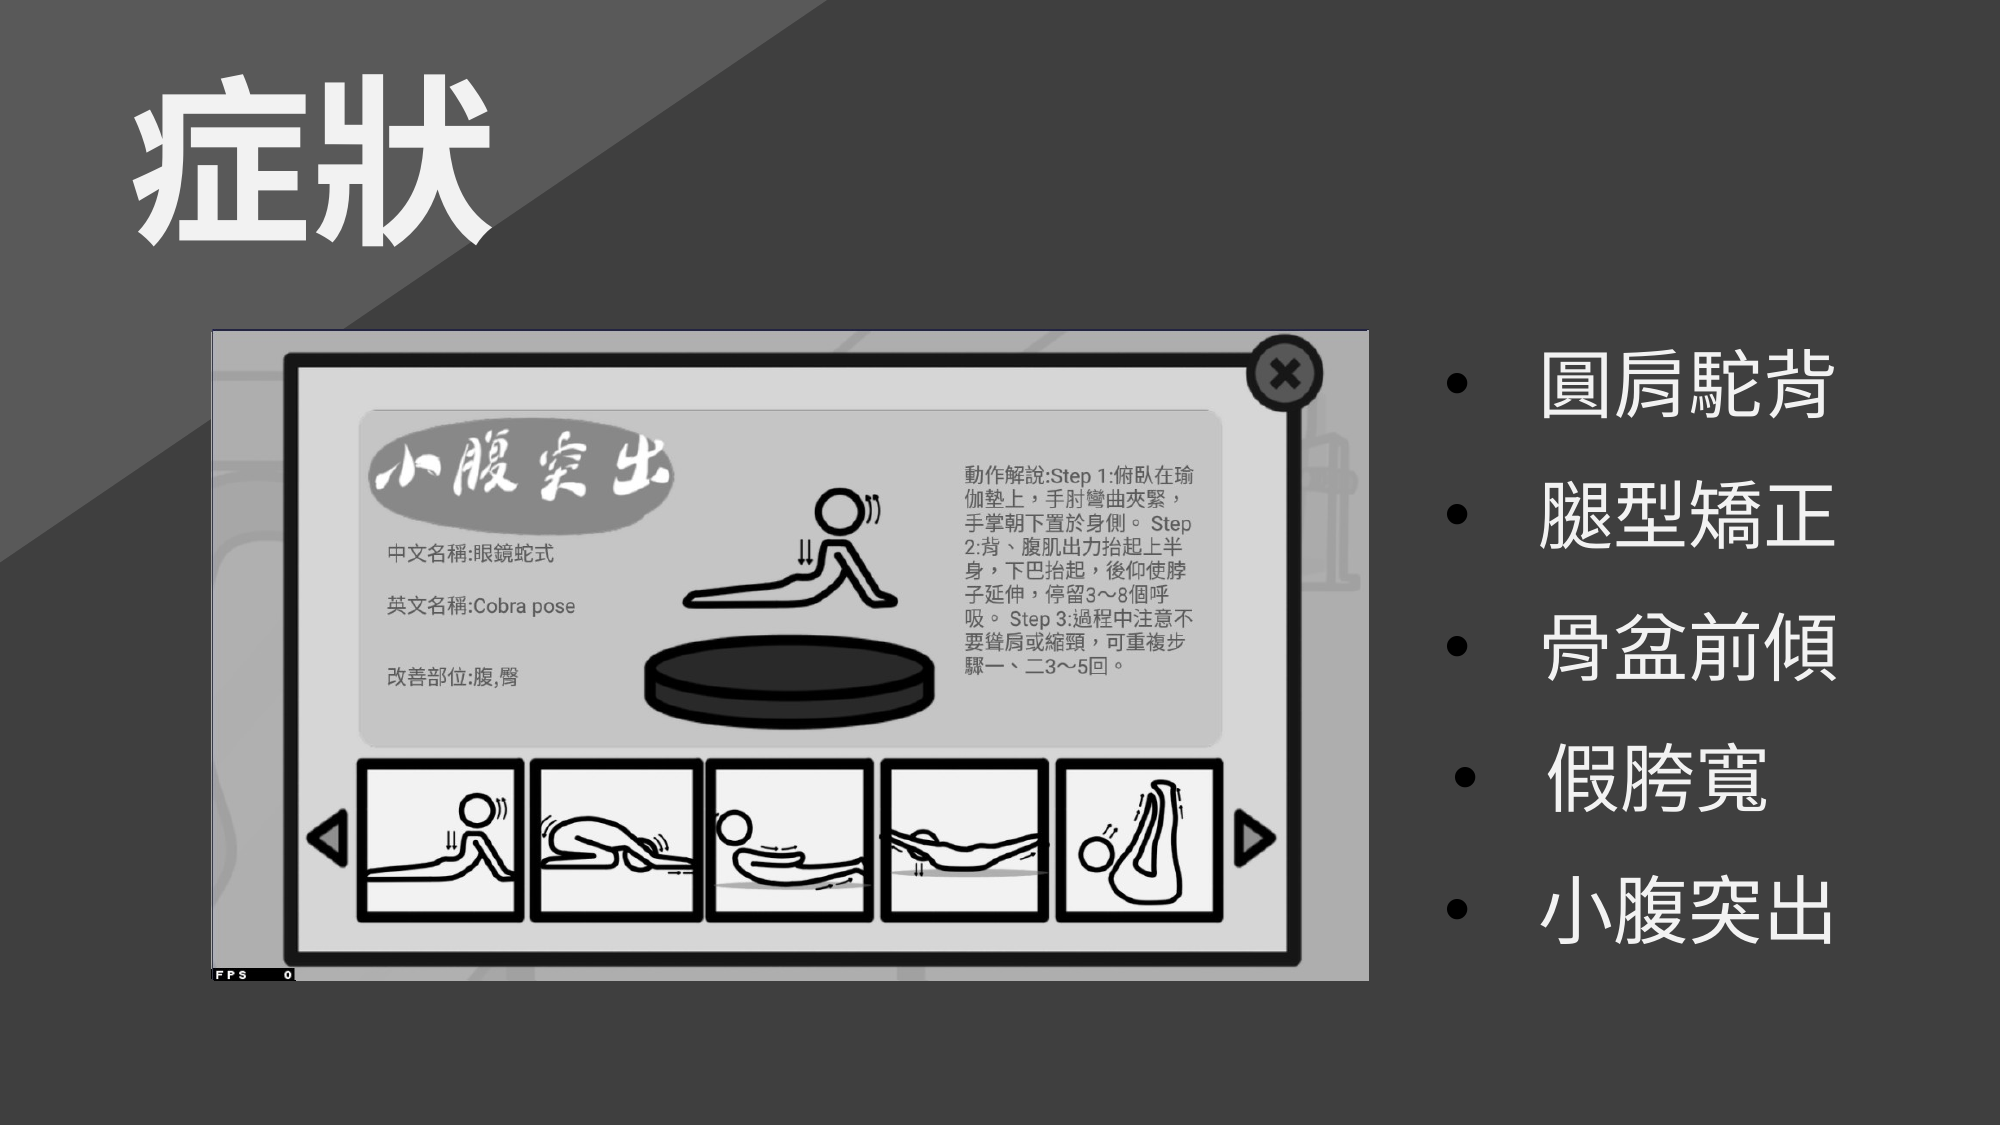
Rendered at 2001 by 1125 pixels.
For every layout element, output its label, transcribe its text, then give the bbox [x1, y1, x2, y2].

text_box 假胯寬 [1437, 724, 1904, 831]
text_box 症狀 [95, 39, 530, 278]
text_box [0, 0, 827, 563]
text_box 圓肩駝背 [1429, 329, 1897, 436]
text_box 腿型矯正 [1429, 461, 1897, 568]
text_box 小腹突出 [1429, 855, 1897, 962]
picture [211, 329, 1369, 981]
text_box 骨盆前傾 [1429, 592, 1897, 699]
